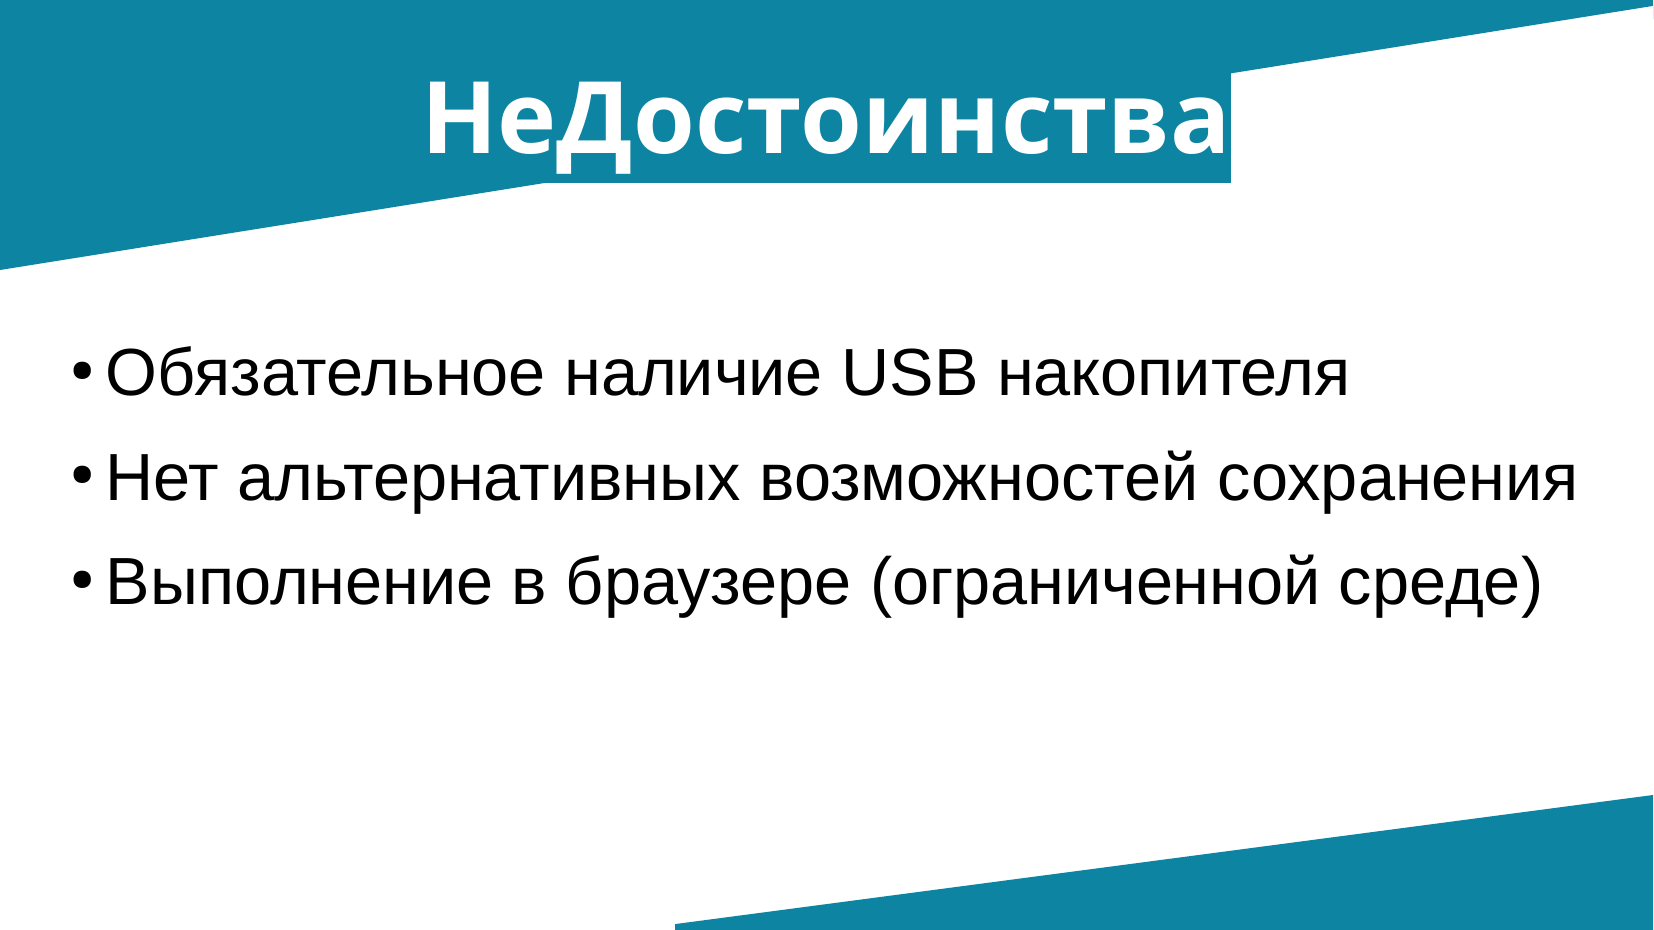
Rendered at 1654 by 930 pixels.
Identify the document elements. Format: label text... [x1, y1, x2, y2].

text_box Обязательное наличие USB накопителя Нет альтернативных возможностей сохранения Выполнение в браузере (ограниченной среде) [55, 564, 1598, 603]
title НеДостоинства [82, 156, 1571, 193]
